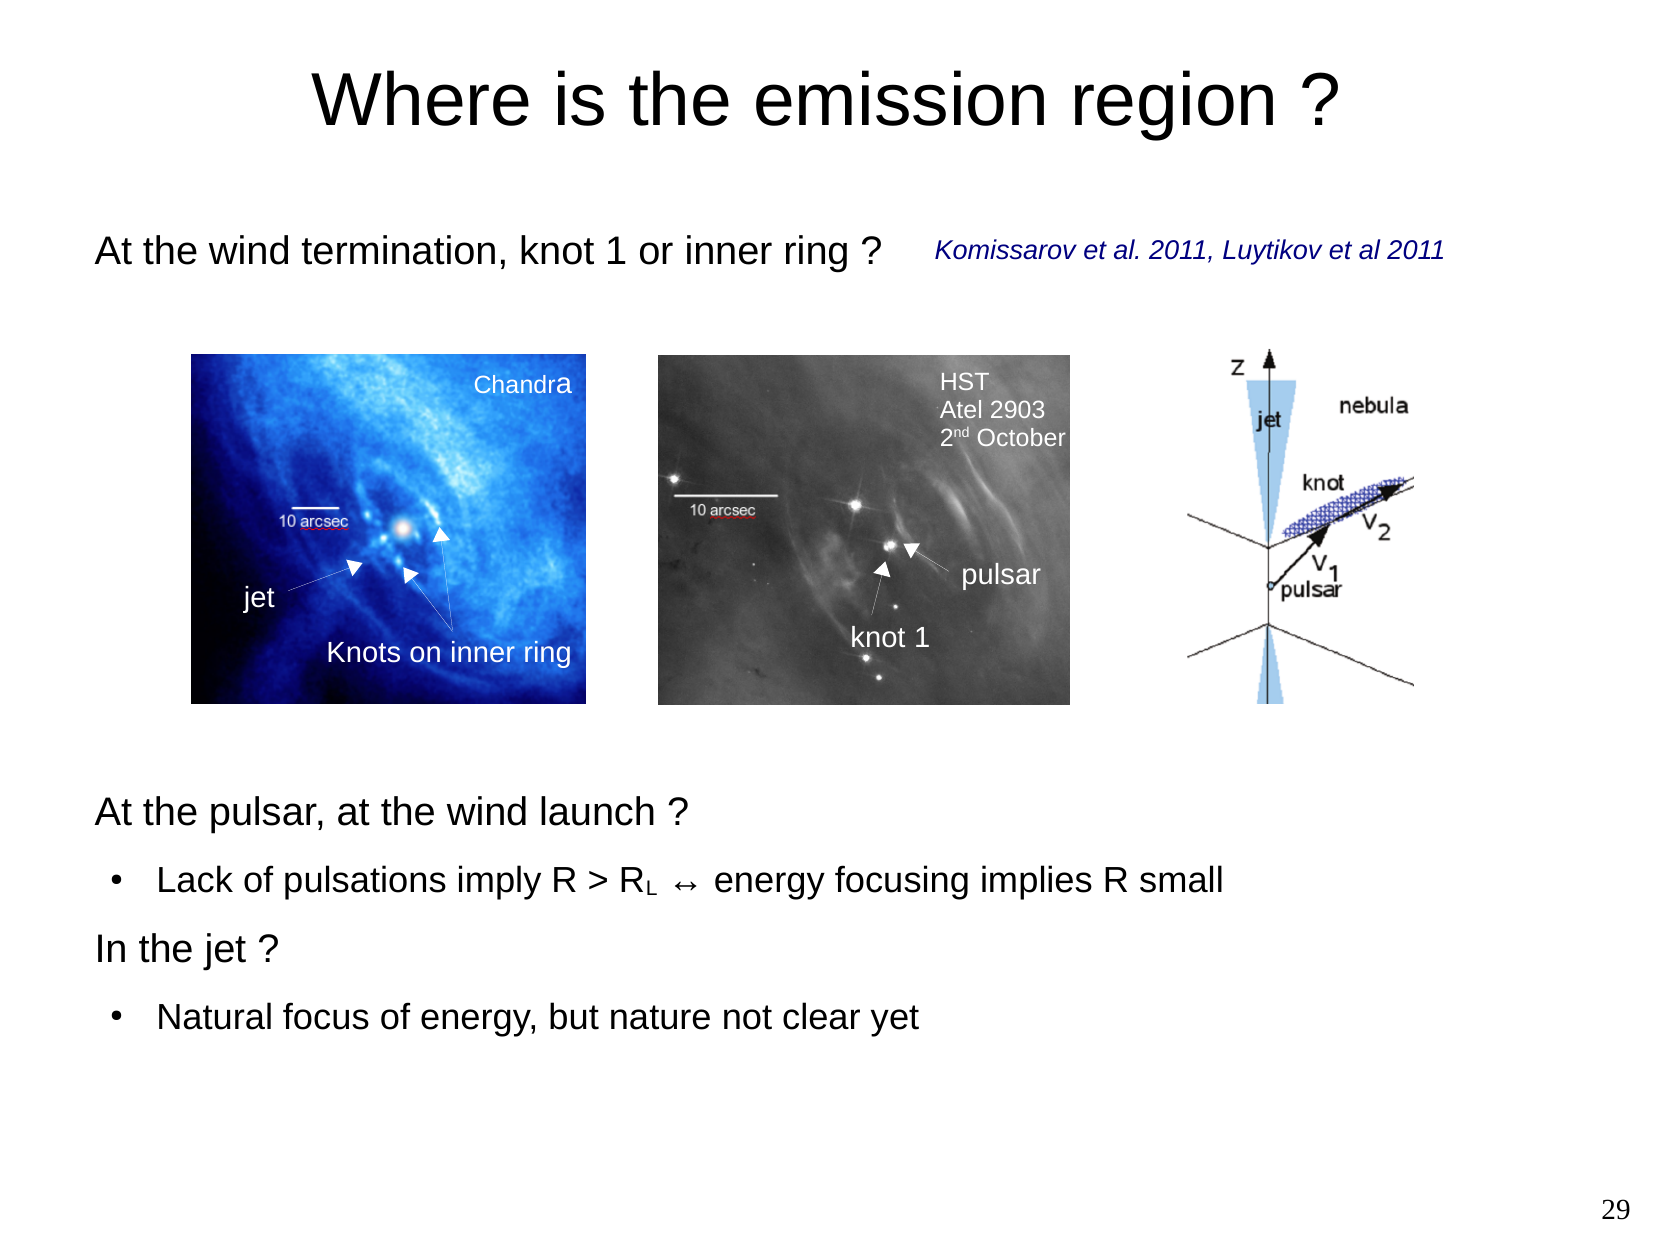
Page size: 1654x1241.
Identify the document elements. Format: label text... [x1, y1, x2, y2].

text_box jet [229, 573, 304, 621]
list At the wind termination, knot 1 or inner ring ? At the pulsar, at the wind launch ? Lack of pulsations imply R > RL ↔ energy focusing implies R small In the jet ? Natural focus of energy, but nature not clear yet [94, 228, 1583, 1042]
text_box Chandra [458, 360, 587, 408]
picture [1182, 341, 1414, 704]
text_box pulsar [946, 550, 1057, 611]
text_box Komissarov et al. 2011, Luytikov et al 2011 [919, 227, 1461, 273]
text_box HST Atel 2903 2nd October [924, 360, 1081, 460]
picture [191, 354, 586, 704]
picture [658, 355, 1070, 705]
text_box Knots on inner ring [311, 628, 588, 677]
title Where is the emission region ? [82, 49, 1571, 151]
text_box knot 1 [835, 614, 946, 662]
